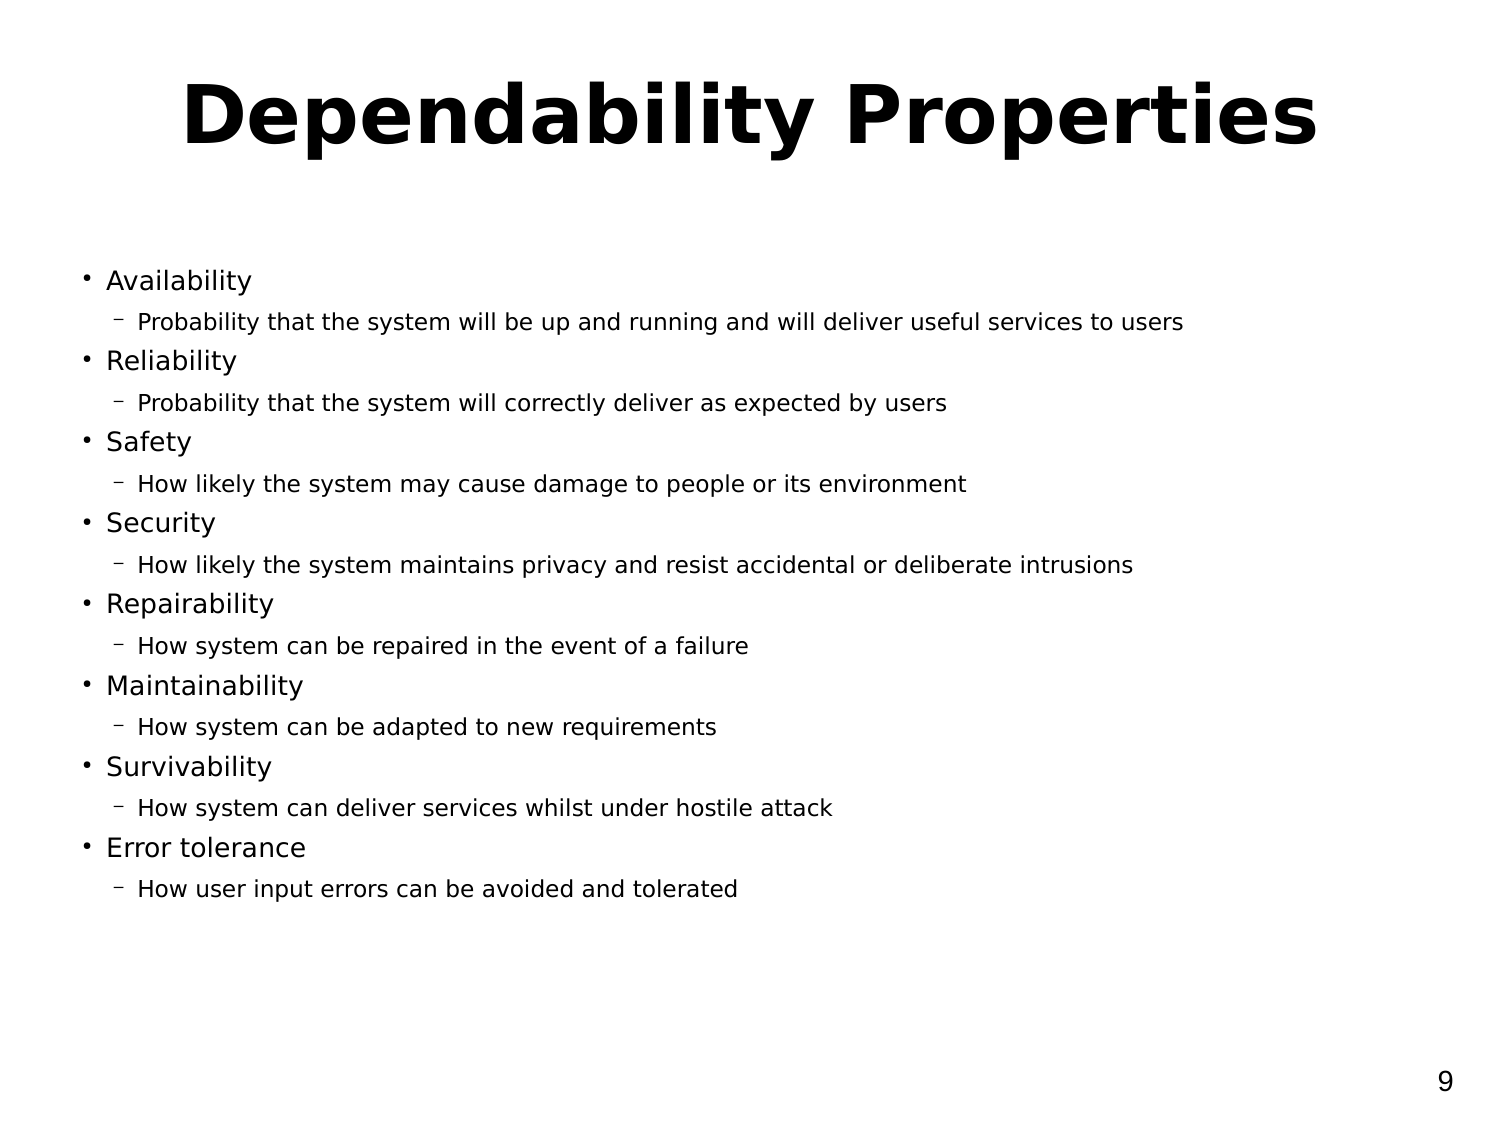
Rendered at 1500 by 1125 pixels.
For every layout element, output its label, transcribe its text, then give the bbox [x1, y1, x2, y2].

list Availability Probability that the system will be up and running and will deliver useful services to users Reliability Probability that the system will correctly deliver as expected by users Safety How likely the system may cause damage to people or its environment Security How likely the system maintains privacy and resist accidental or deliberate intrusions Repairability How system can be repaired in the event of a failure Maintainability How system can be adapted to new requirements Survivability How system can deliver services whilst under hostile attack Error tolerance How user input errors can be avoided and tolerated [75, 263, 1425, 916]
title Dependability Properties [75, 44, 1425, 177]
